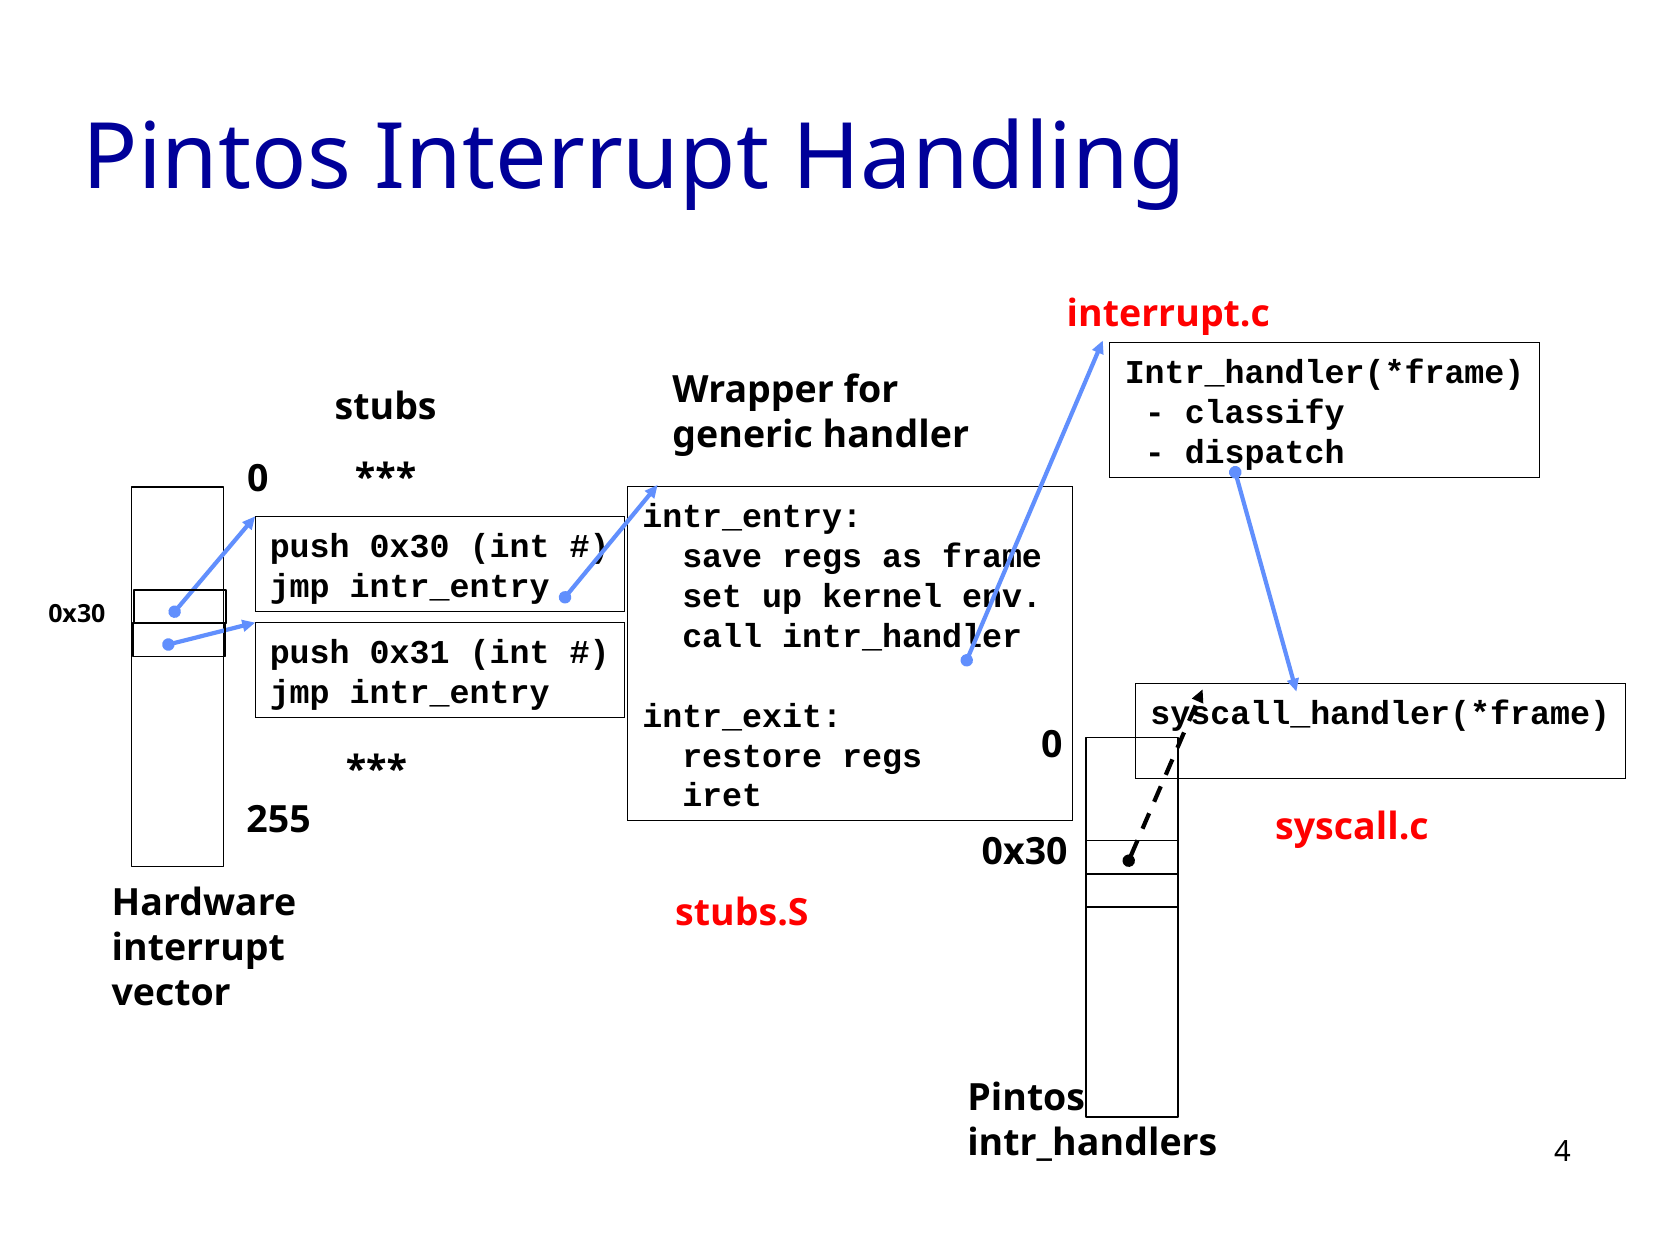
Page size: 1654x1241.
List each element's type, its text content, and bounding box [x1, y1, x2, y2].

text_box 0 [1026, 712, 1078, 773]
text_box stubs [319, 374, 452, 435]
text_box push 0x31 (int #) jmp intr_entry [255, 622, 625, 718]
text_box intr_entry: save regs as frame set up kernel env. call intr_handler intr_exit: restore regs iret [627, 486, 1073, 821]
title Pintos Interrupt Handling [82, 49, 1571, 257]
text_box Wrapper for generic handler [657, 357, 992, 463]
text_box syscall.c [1260, 794, 1445, 855]
text_box Pintos intr_handlers [952, 1065, 1236, 1170]
text_box *** [331, 737, 423, 798]
text_box Hardware interrupt vector [96, 870, 360, 1021]
text_box *** [340, 445, 432, 506]
text_box 0x30 [33, 589, 128, 635]
text_box push 0x30 (int #) jmp intr_entry [255, 516, 625, 612]
text_box 255 [231, 787, 326, 848]
text_box Intr_handler(*frame) - classify - dispatch [1109, 342, 1540, 478]
text_box 0x30 [966, 819, 1093, 880]
text_box syscall_handler(*frame) [1135, 683, 1626, 779]
text_box 0 [232, 446, 284, 506]
text_box stubs.S [660, 880, 824, 941]
text_box interrupt.c [1051, 281, 1285, 342]
